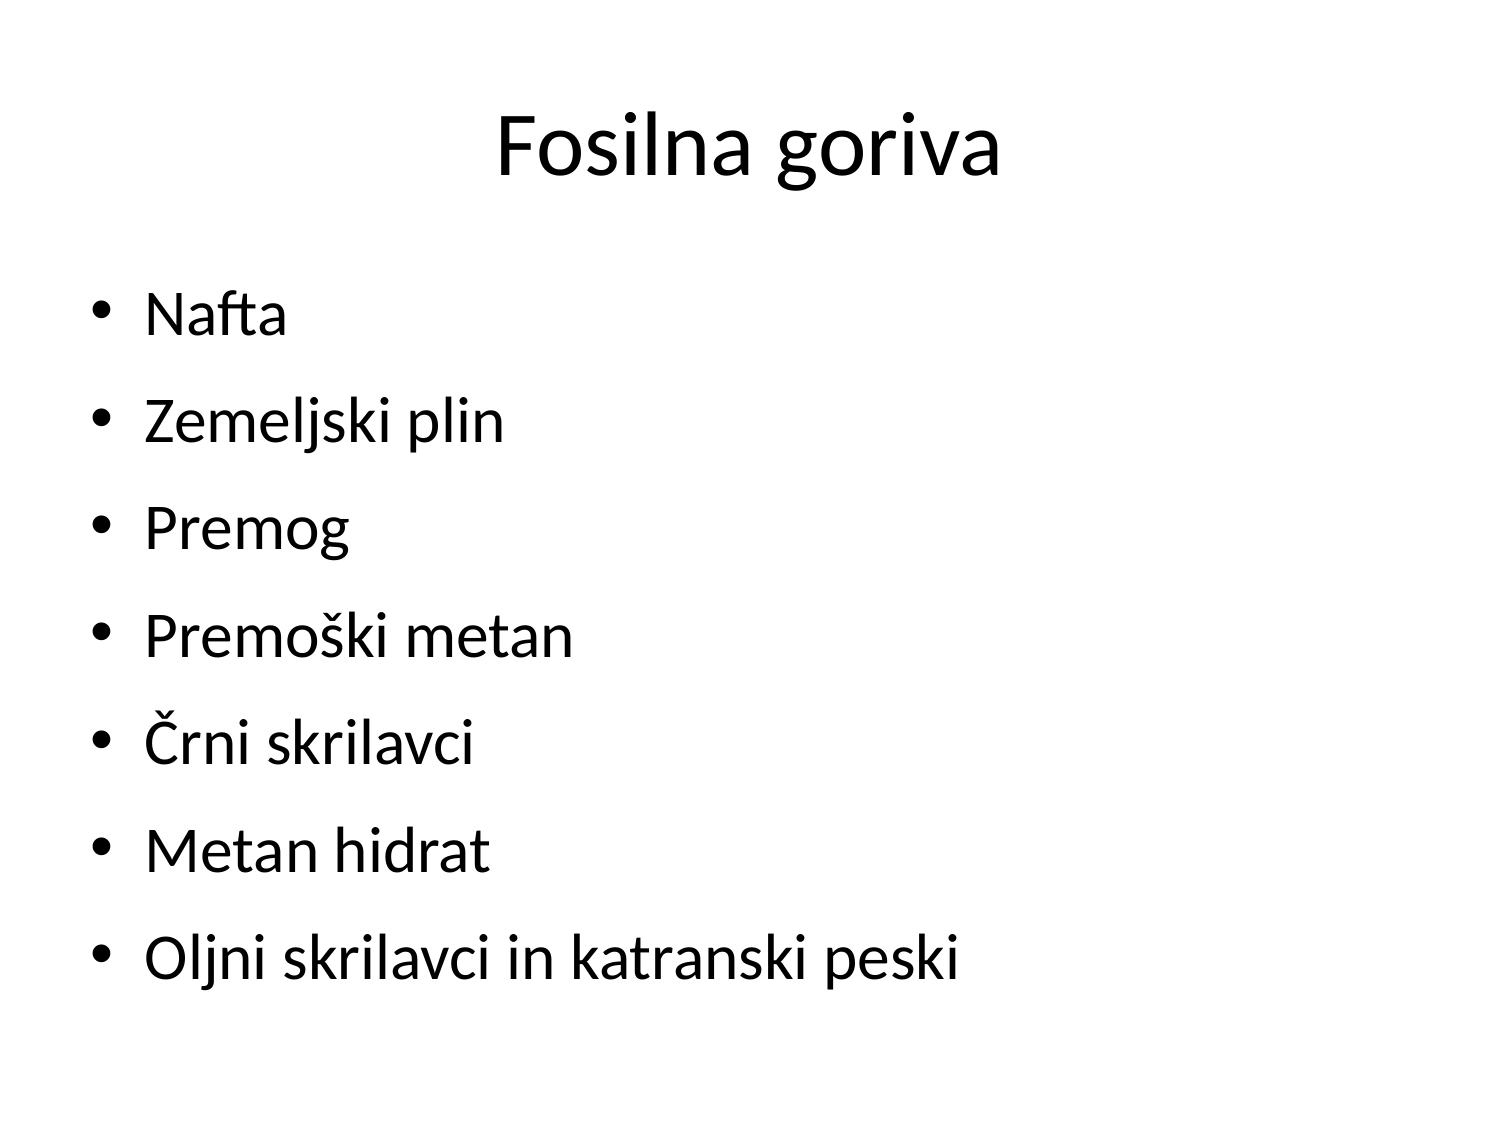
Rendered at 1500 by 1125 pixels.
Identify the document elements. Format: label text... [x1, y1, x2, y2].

list Nafta Zemeljski plin Premog Premoški metan Črni skrilavci Metan hidrat Oljni skrilavci in katranski peski [75, 262, 1425, 1005]
title Fosilna goriva [75, 45, 1425, 233]
